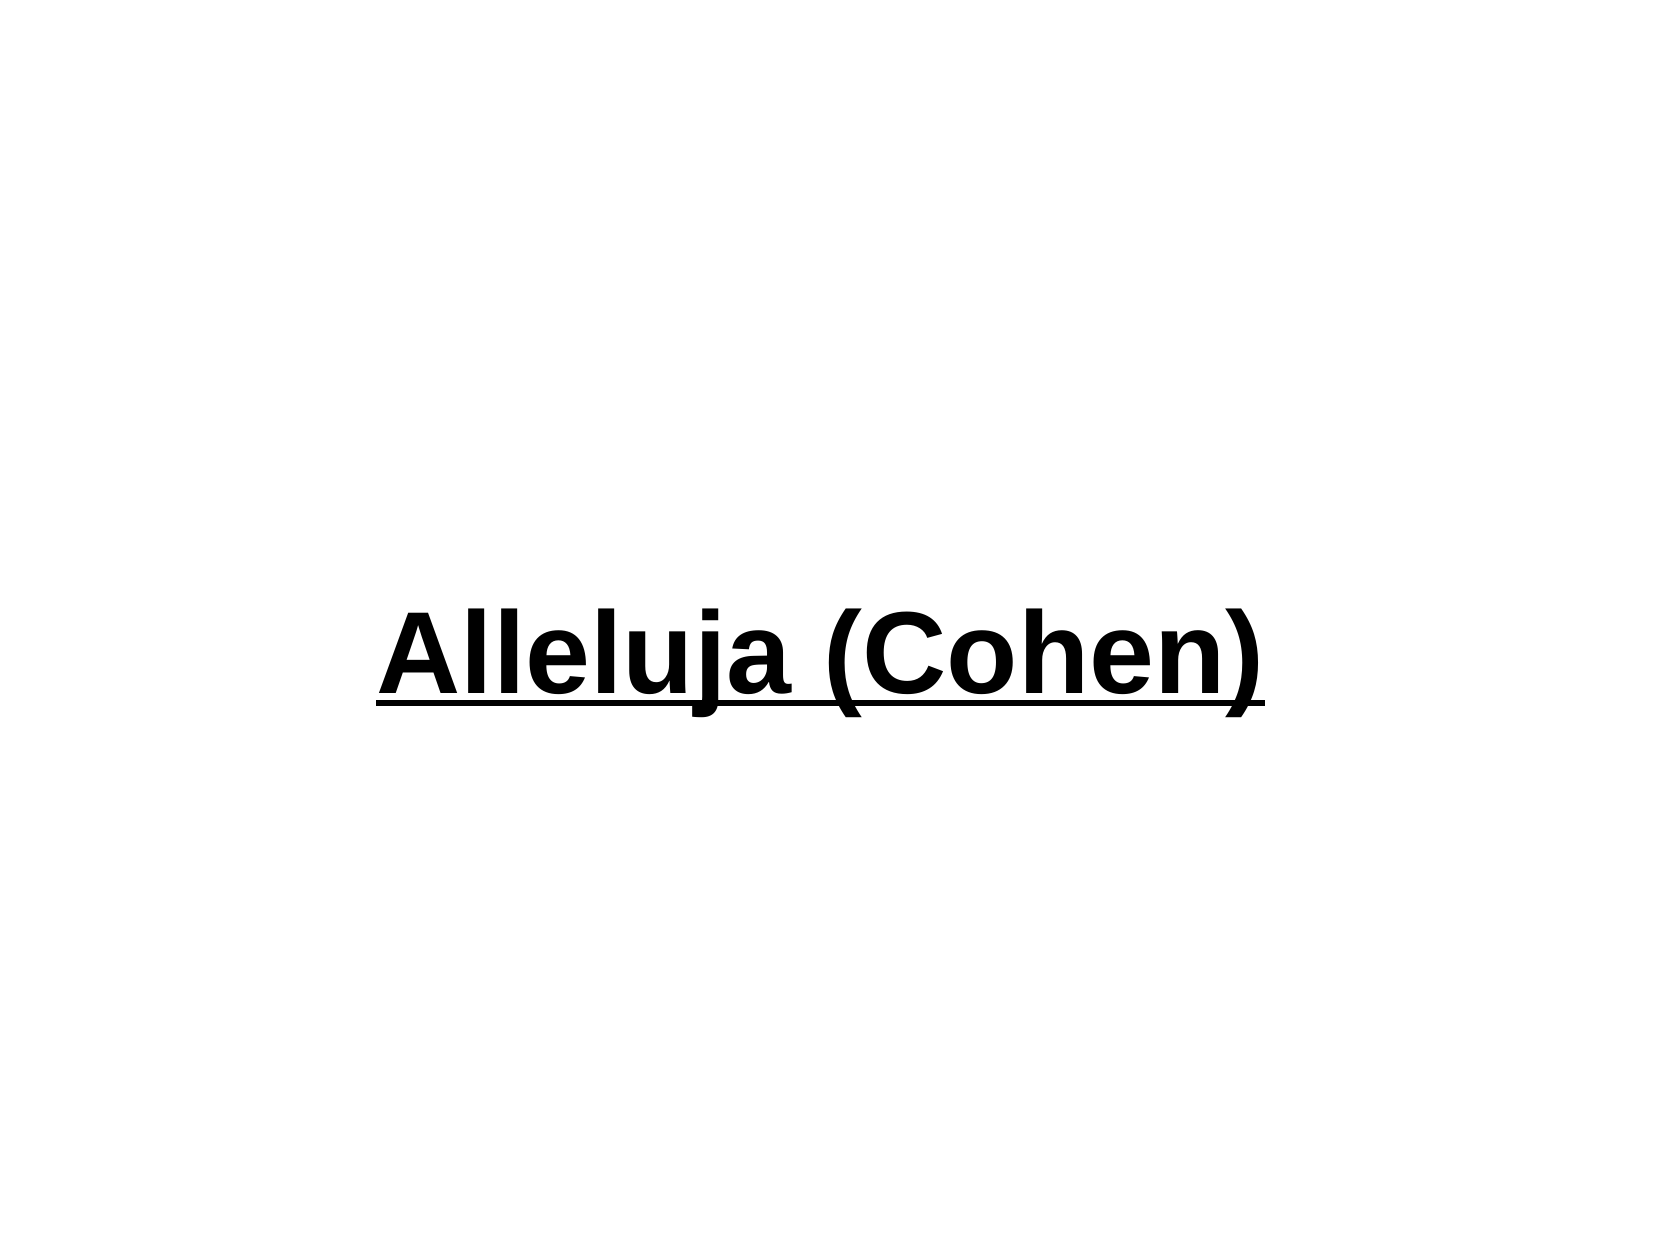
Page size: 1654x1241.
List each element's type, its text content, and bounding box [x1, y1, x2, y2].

subtitle Alleluja (Cohen) [0, 0, 1642, 1241]
